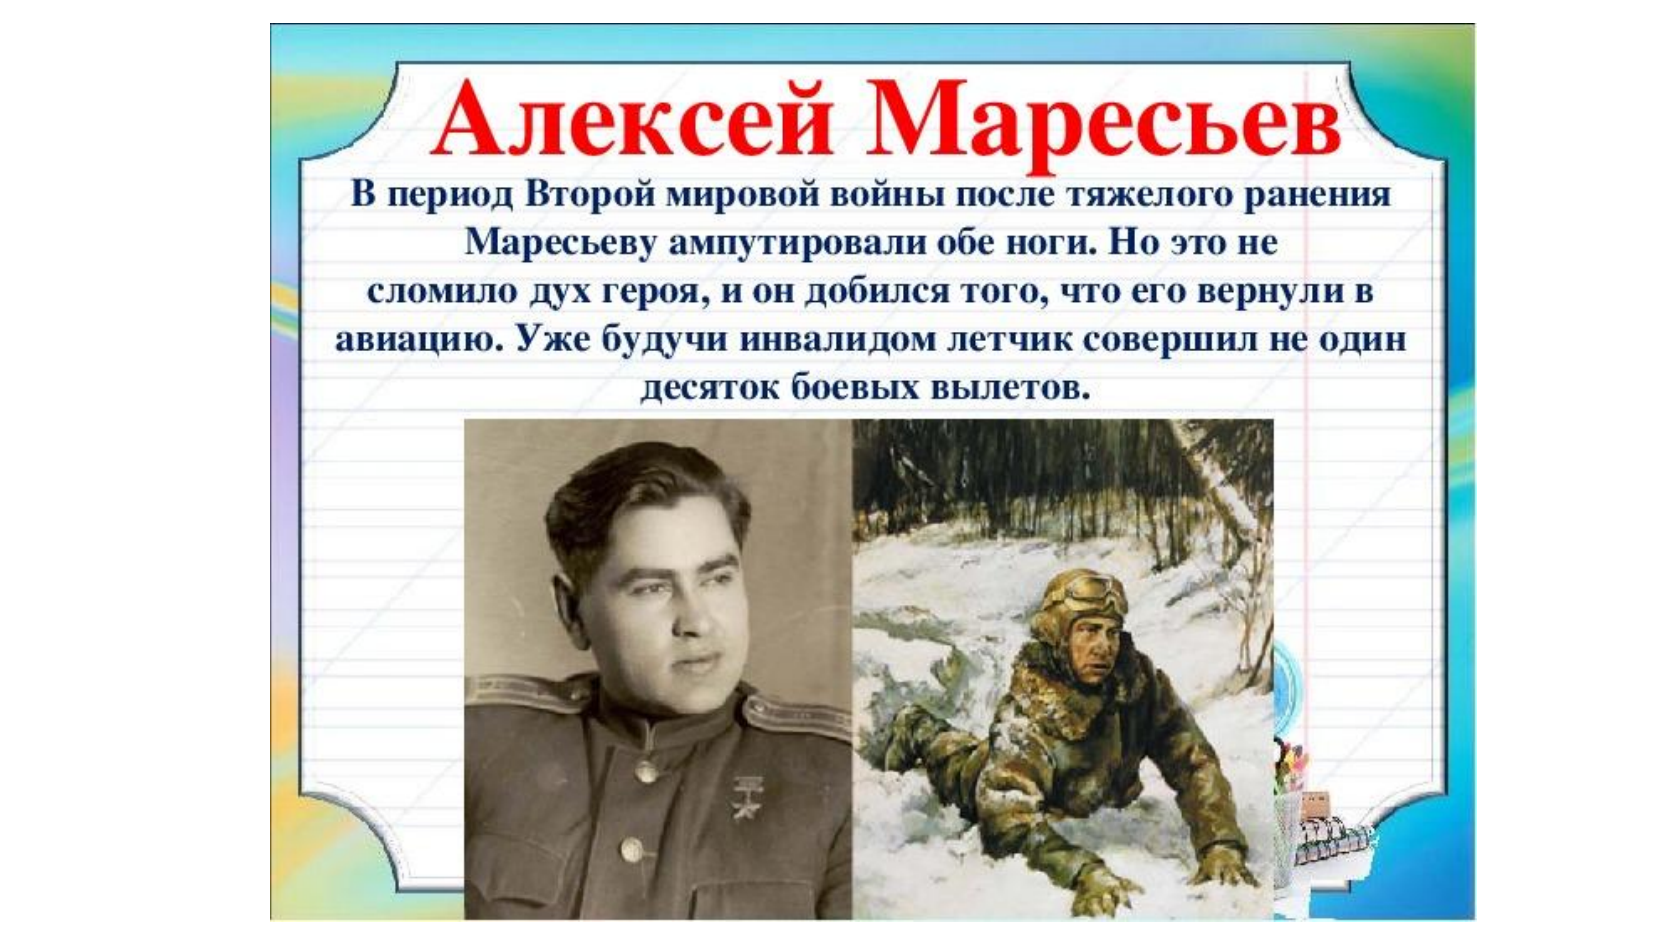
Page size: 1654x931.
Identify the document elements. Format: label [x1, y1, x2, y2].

picture [270, 23, 1477, 922]
